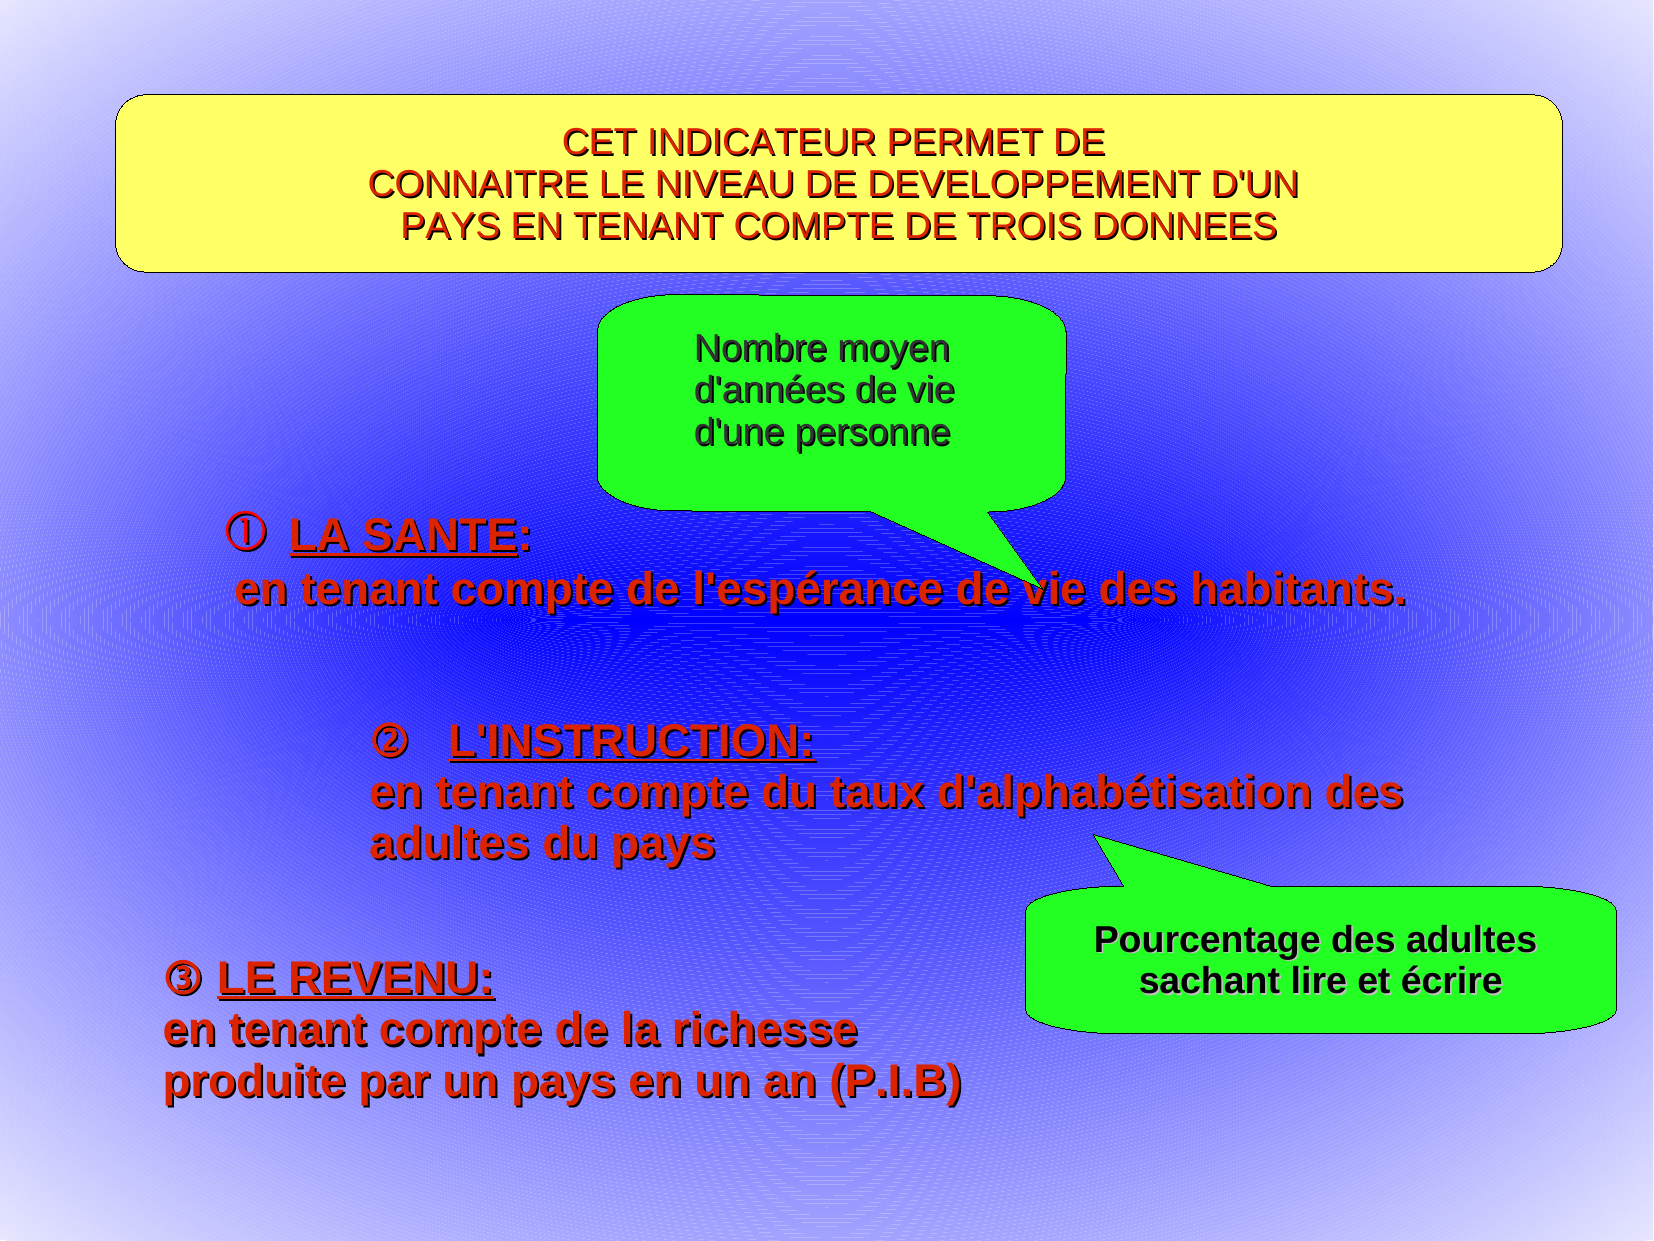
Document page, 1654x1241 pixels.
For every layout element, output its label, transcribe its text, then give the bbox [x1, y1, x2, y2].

text_box Nombre moyen d'années de vie d'une personne [679, 318, 981, 460]
text_box  LA SANTE: en tenant compte de l'espérance de vie des habitants. [206, 501, 1447, 630]
text_box  LE REVENU: en tenant compte de la richesse produite par un pays en un an (P.I.B) [147, 944, 1034, 1117]
text_box [597, 294, 1067, 590]
text_box Pourcentage des adultes sachant lire et écrire [1025, 834, 1617, 1034]
text_box CET INDICATEUR PERMET DE CONNAITRE LE NIVEAU DE DEVELOPPEMENT D'UN PAYS EN TENANT COMPTE DE TROIS DONNEES [115, 94, 1563, 273]
text_box  L'INSTRUCTION: en tenant compte du taux d'alphabétisation des adultes du pays [354, 707, 1536, 880]
